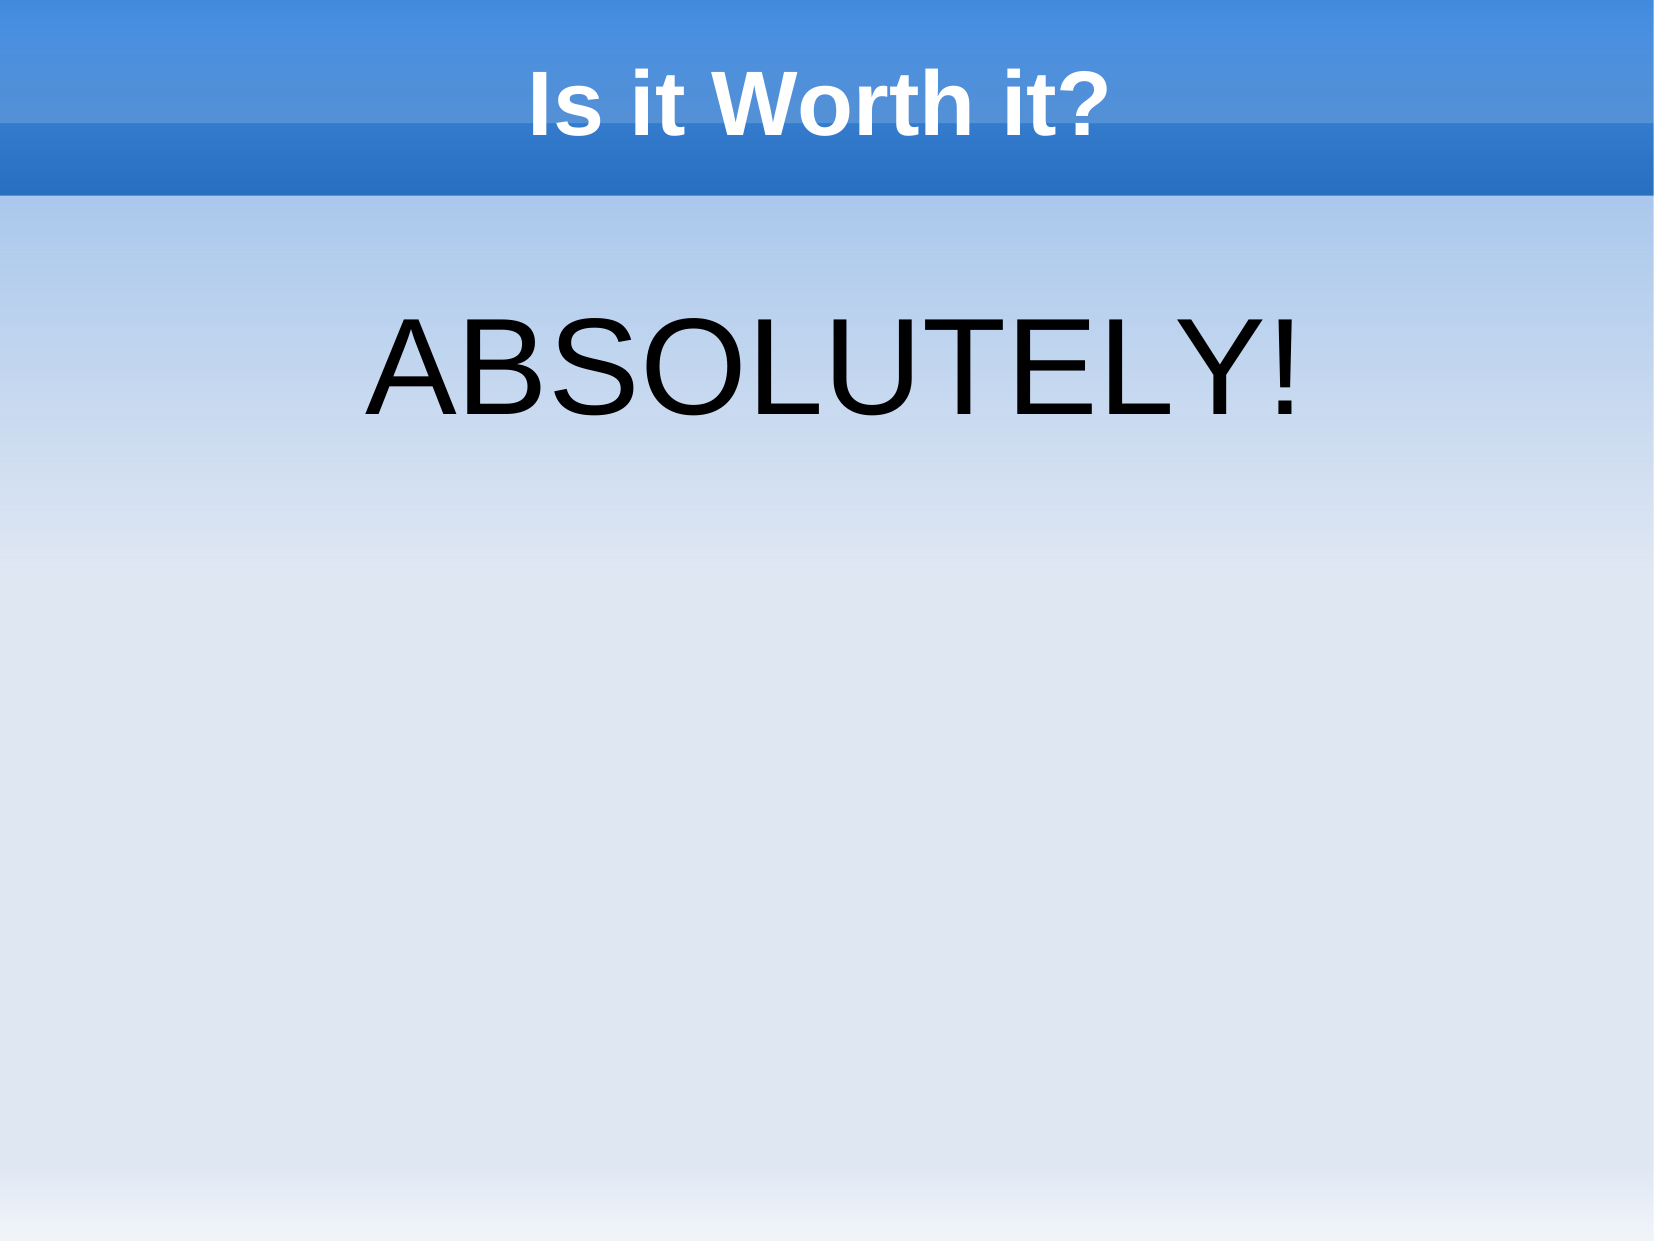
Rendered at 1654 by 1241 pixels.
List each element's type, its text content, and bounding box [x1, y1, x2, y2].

picture [0, 0, 1654, 1241]
title Is it Worth it? [76, 7, 1565, 200]
list ABSOLUTELY! [82, 290, 1571, 1094]
